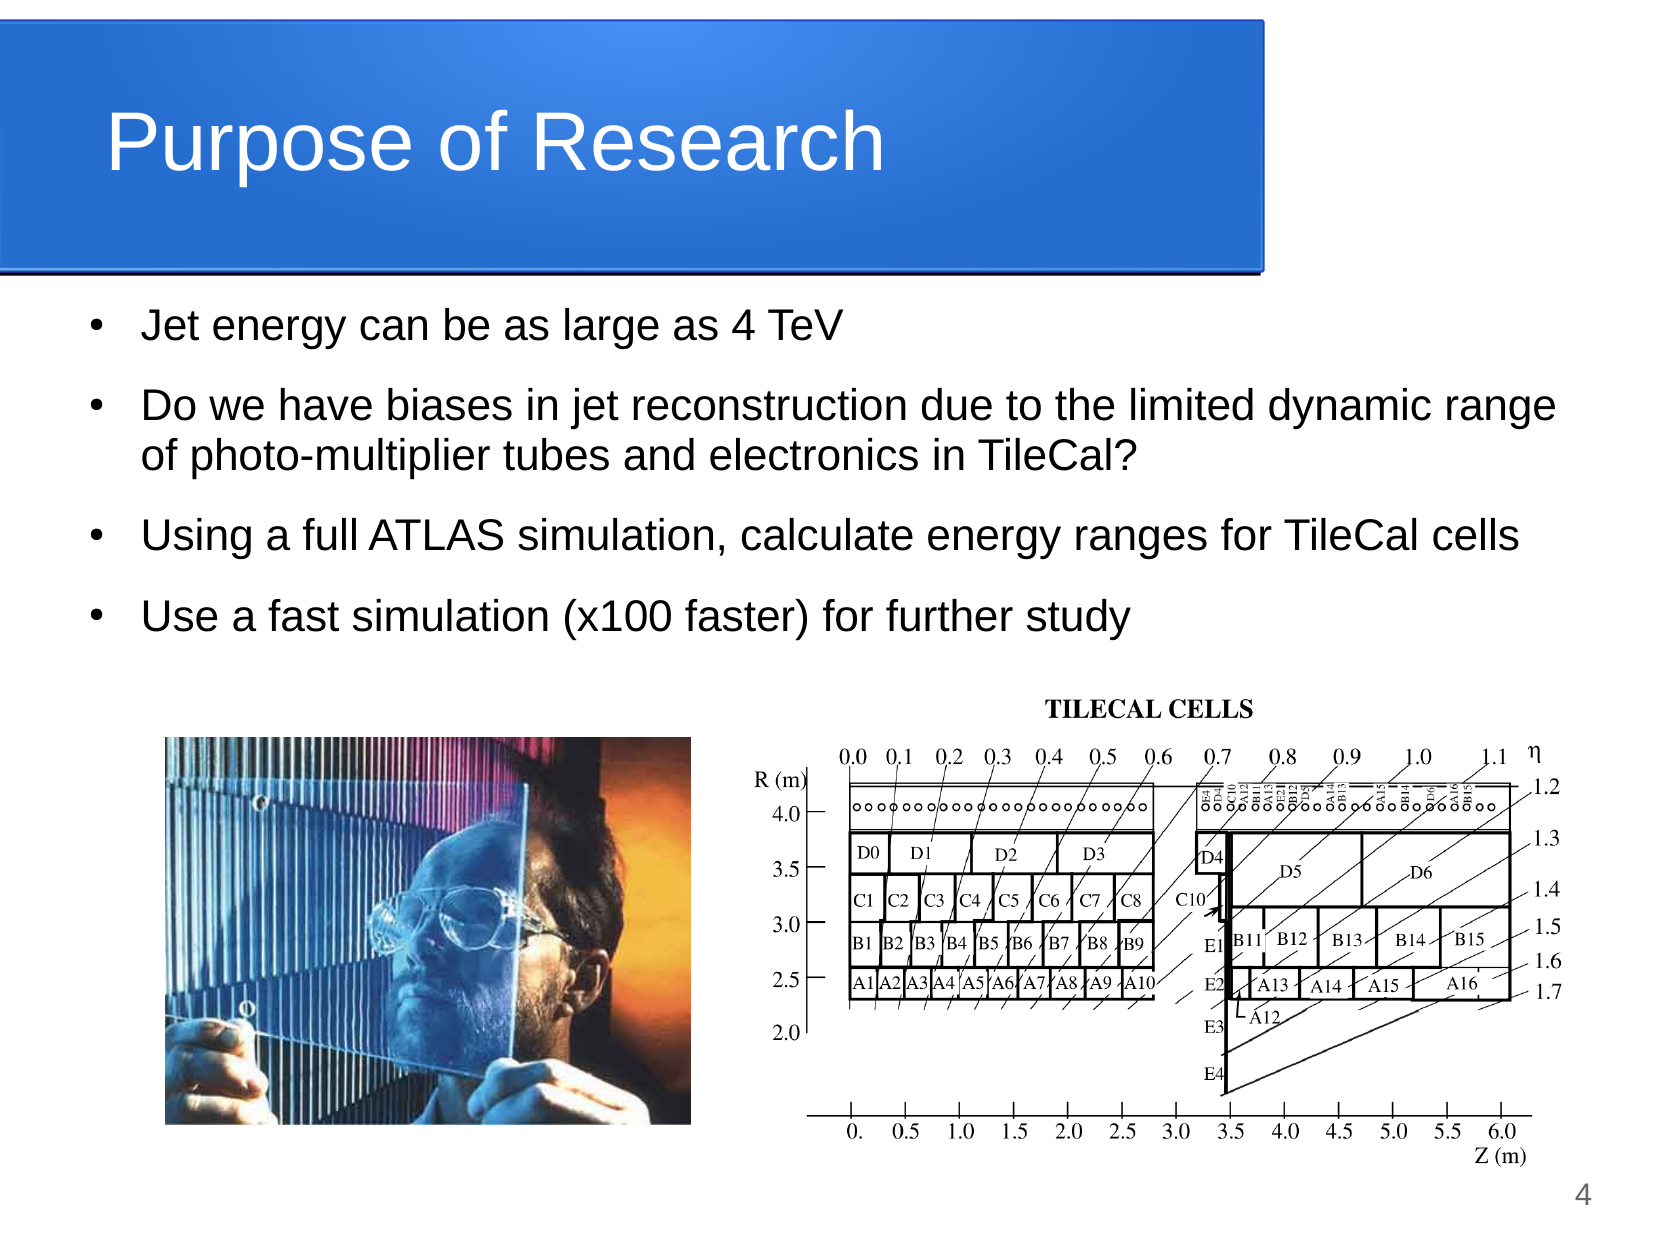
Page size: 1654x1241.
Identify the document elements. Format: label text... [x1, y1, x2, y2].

title Purpose of Research [105, 90, 1051, 195]
picture [750, 683, 1576, 1171]
list Jet energy can be as large as 4 TeV Do we have biases in jet reconstruction due to the limited dynamic range of photo-multiplier tubes and electronics in TileCal? Using a full ATLAS simulation, calculate energy ranges for TileCal cells Use a fast simulation (x100 faster) for further study [71, 300, 1560, 646]
picture [165, 737, 691, 1126]
